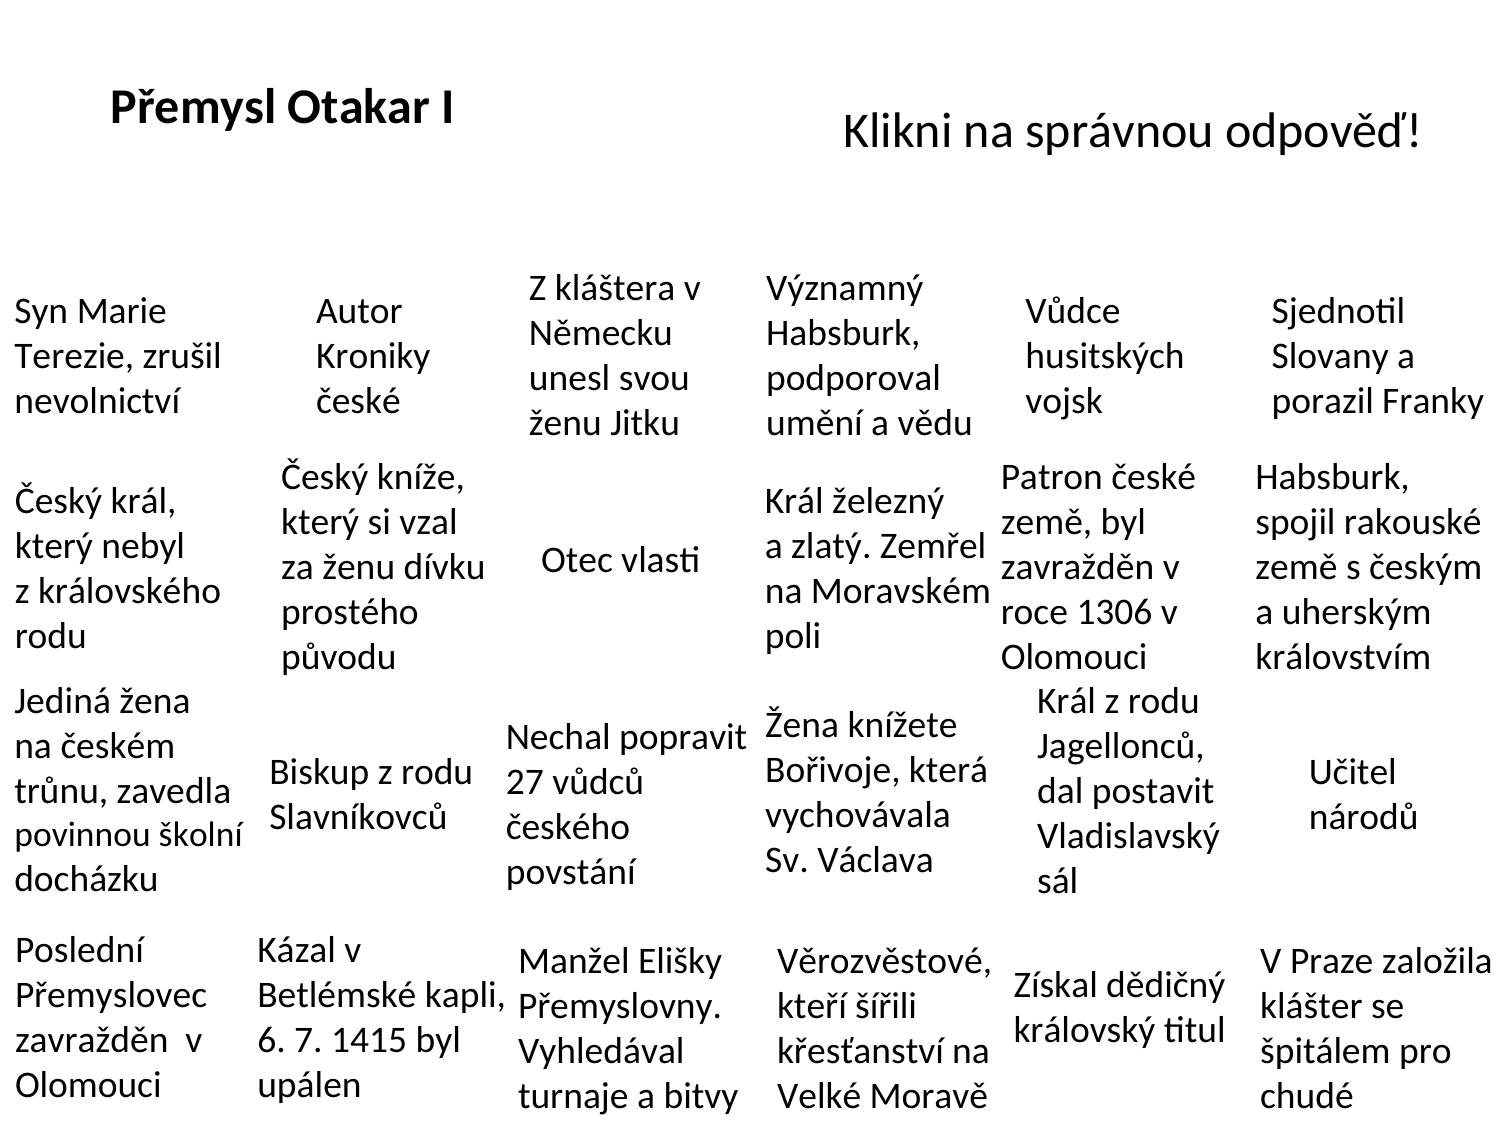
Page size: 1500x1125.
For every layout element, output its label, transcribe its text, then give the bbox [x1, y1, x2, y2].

text_box Učitel národů [1294, 739, 1434, 846]
table_cell [1235, 677, 1250, 901]
table_header [1000, 229, 1250, 453]
table_cell [250, 453, 266, 677]
text_box Sjednotil Slovany a porazil Franky [1256, 278, 1500, 430]
text_box Nechal popravit 27 vůdců českého povstání [491, 704, 763, 900]
table_cell [501, 453, 750, 677]
table_cell [1000, 901, 1250, 952]
text_box Věrozvěstové, kteří šířili křesťanství na Velké Moravě [762, 928, 1008, 1124]
table_cell [250, 901, 500, 916]
table_cell [750, 664, 985, 677]
table_cell [500, 901, 750, 928]
text_box Žena knížete Bořivoje, která vychovávala Sv. Václava [750, 692, 1004, 888]
text_box Český kníže, který si vzal za ženu dívku prostého původu [266, 444, 501, 685]
text_box V Praze založila klášter se špitálem pro chudé [1237, 928, 1500, 1124]
text_box Významný Habsburk, podporoval umění a vědu [751, 255, 988, 451]
text_box Z kláštera v Německu unesl svou ženu Jitku [514, 255, 725, 451]
table_cell [750, 888, 1000, 901]
text_box Biskup z rodu Slavníkovců [254, 739, 489, 846]
table_cell [1250, 677, 1500, 901]
table_header [0, 229, 250, 453]
table_cell [1212, 453, 1240, 677]
table_cell [750, 677, 1000, 692]
text_box Klikni na správnou odpověď! [828, 90, 1438, 166]
text_box Otec vlasti [526, 527, 716, 588]
text_box Poslední Přemyslovec zavražděn v Olomouci [0, 916, 232, 1125]
table_cell [1250, 901, 1500, 928]
table_cell [1000, 685, 1022, 901]
table_header [250, 229, 500, 453]
table_cell [0, 453, 250, 668]
text_box Manžel Elišky Přemyslovny. Vyhledával turnaje a bitvy [503, 928, 754, 1124]
table_cell [259, 677, 500, 901]
table_cell [500, 677, 750, 704]
table_cell [1000, 1058, 1250, 1125]
text_box Jediná žena na českém trůnu, zavedla povinnou školní docházku [0, 668, 259, 907]
text_box Král z rodu Jagellonců, dal postavit Vladislavský sál [1022, 668, 1235, 910]
text_box Přemysl Otakar I [95, 66, 470, 142]
text_box Habsburk, spojil rakouské země s českým a uherským královstvím [1240, 444, 1498, 685]
table_header [750, 229, 1000, 453]
text_box Kázal v Betlémské kapli, 6. 7. 1415 byl upálen [242, 916, 522, 1113]
text_box Získal dědičný královský titul [998, 952, 1237, 1058]
table_cell [500, 1113, 750, 1125]
table_cell [750, 901, 1000, 1125]
text_box Vůdce husitských vojsk [1010, 278, 1200, 430]
text_box Patron české země, byl zavražděn v roce 1306 v Olomouci [985, 444, 1212, 685]
text_box Autor Kroniky české [301, 278, 446, 430]
text_box Syn Marie Terezie, zrušil nevolnictví [0, 278, 237, 430]
table_header [1250, 229, 1500, 453]
table_cell [0, 907, 250, 1125]
table_cell [250, 1113, 500, 1125]
table_cell [750, 453, 985, 467]
text_box Český král, který nebyl z královského rodu [0, 467, 237, 664]
text_box Král železný a zlatý. Zemřel na Moravském poli [749, 467, 985, 664]
table_header [500, 229, 750, 453]
